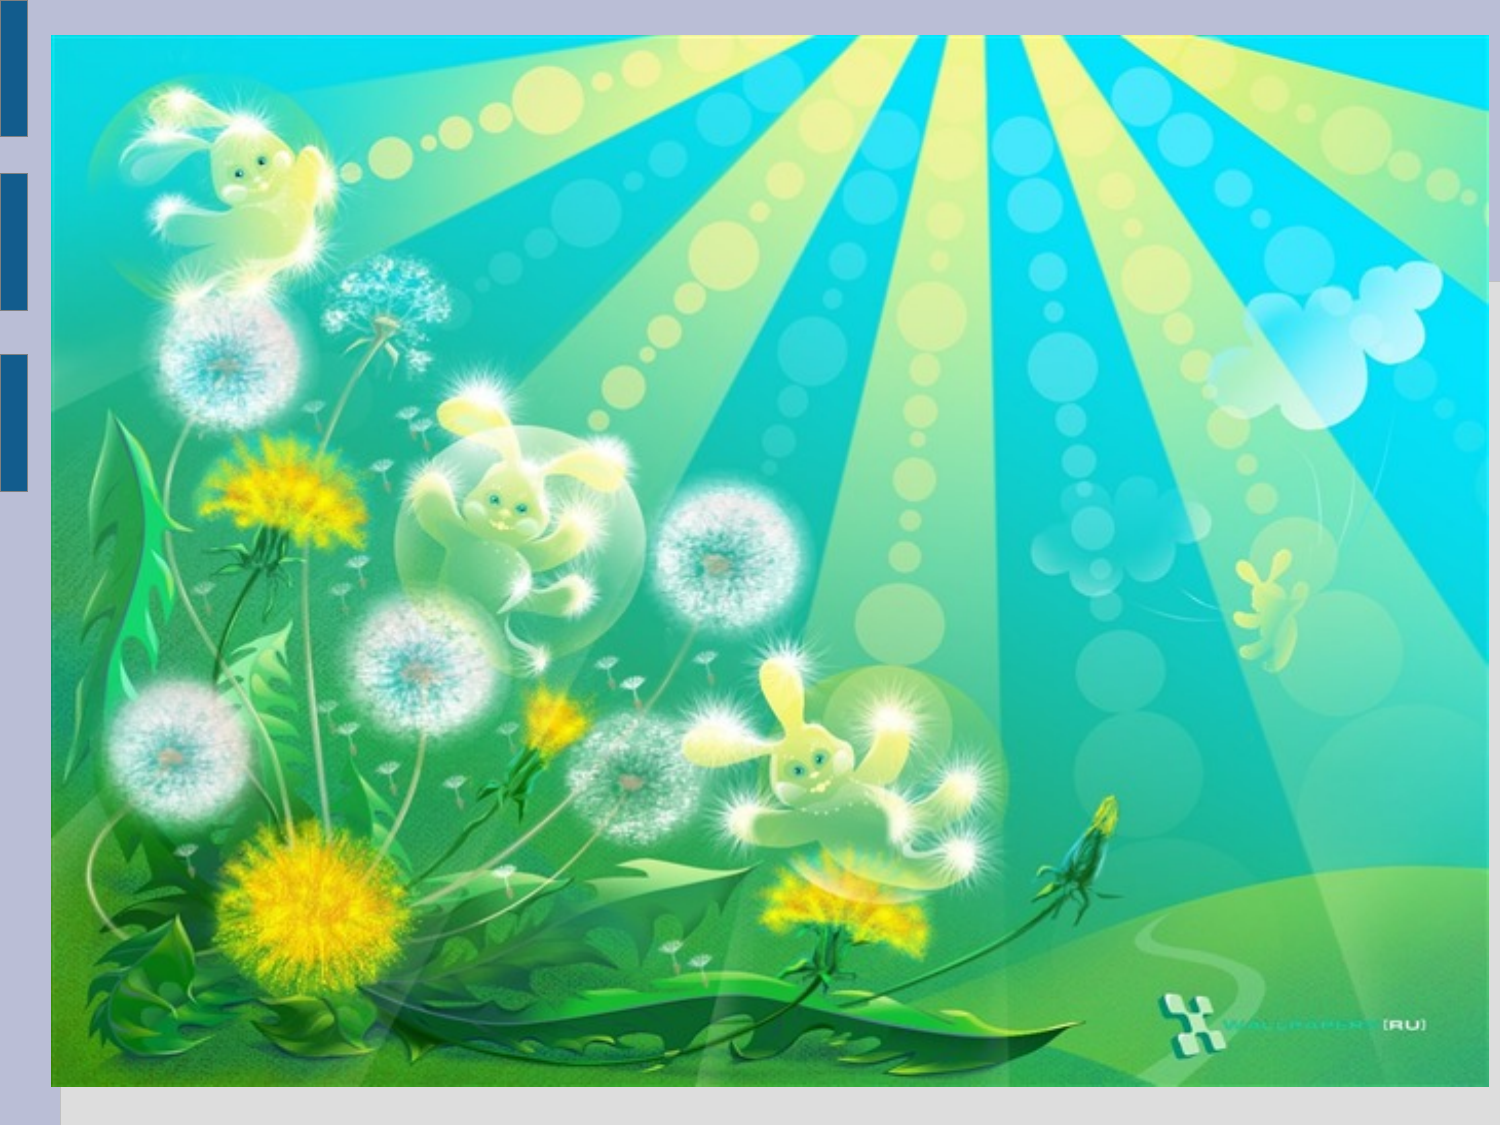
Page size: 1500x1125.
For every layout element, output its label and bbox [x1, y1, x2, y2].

picture [51, 35, 1489, 1087]
